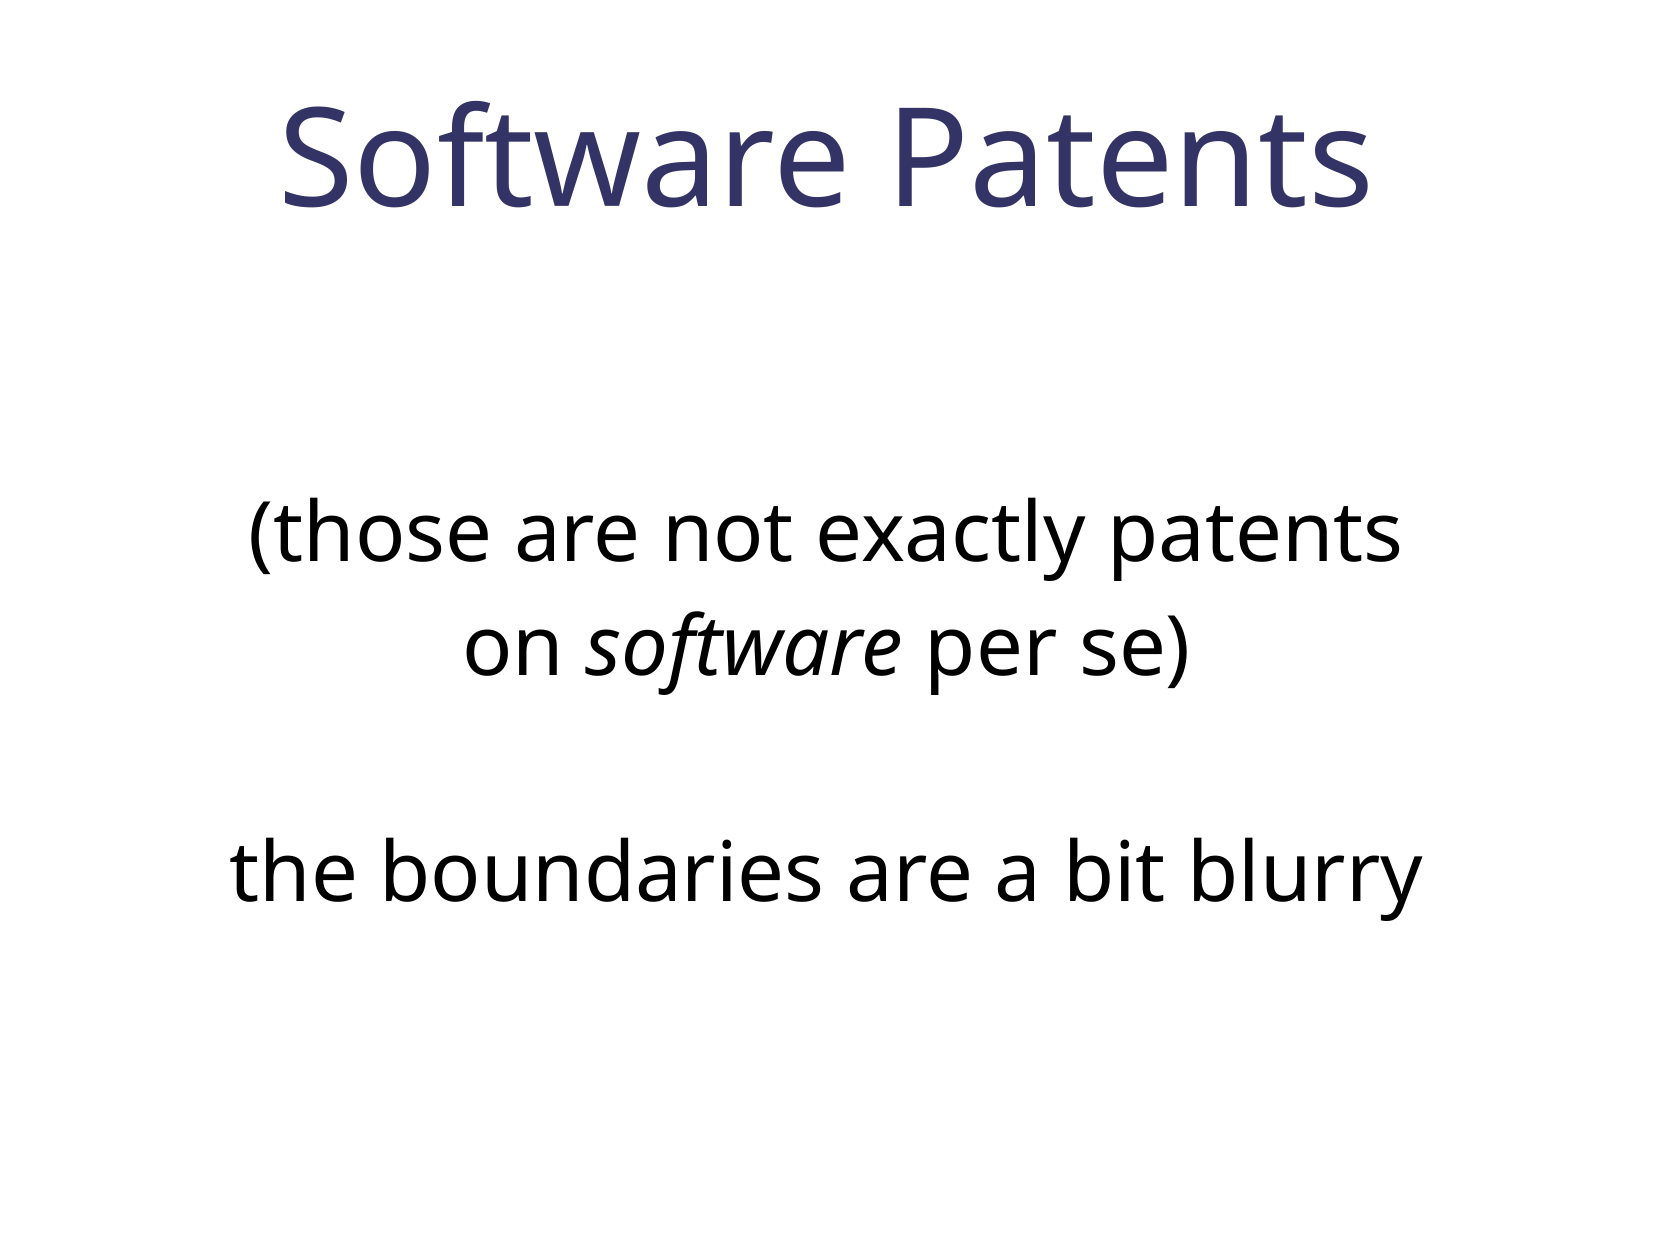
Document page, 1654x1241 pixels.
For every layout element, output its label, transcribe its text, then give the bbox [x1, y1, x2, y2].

title Software Patents [82, 56, 1571, 250]
subtitle (those are not exactly patents on software per se) the boundaries are a bit blurry [82, 297, 1571, 1102]
